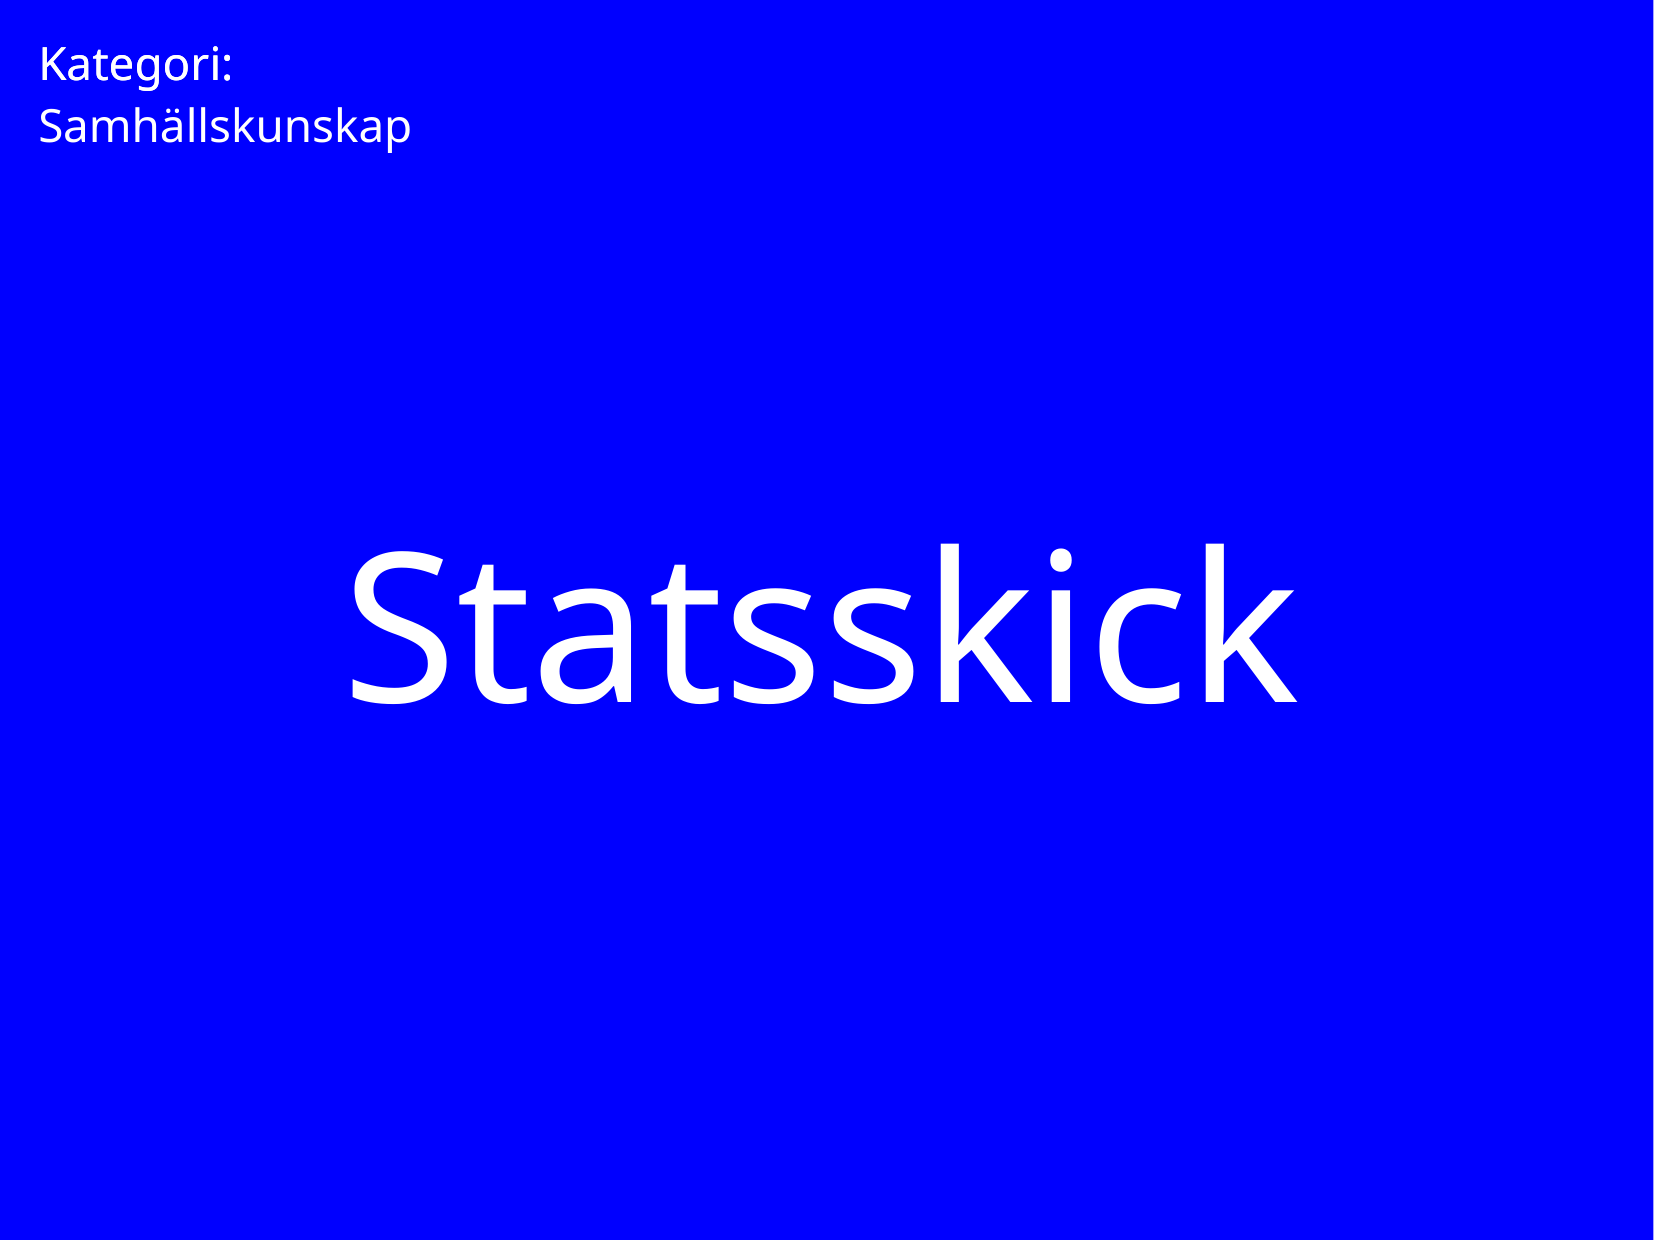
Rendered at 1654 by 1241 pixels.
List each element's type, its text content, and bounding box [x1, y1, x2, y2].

text_box Statsskick [283, 472, 1359, 765]
text_box Kategori: Samhällskunskap [23, 23, 615, 160]
